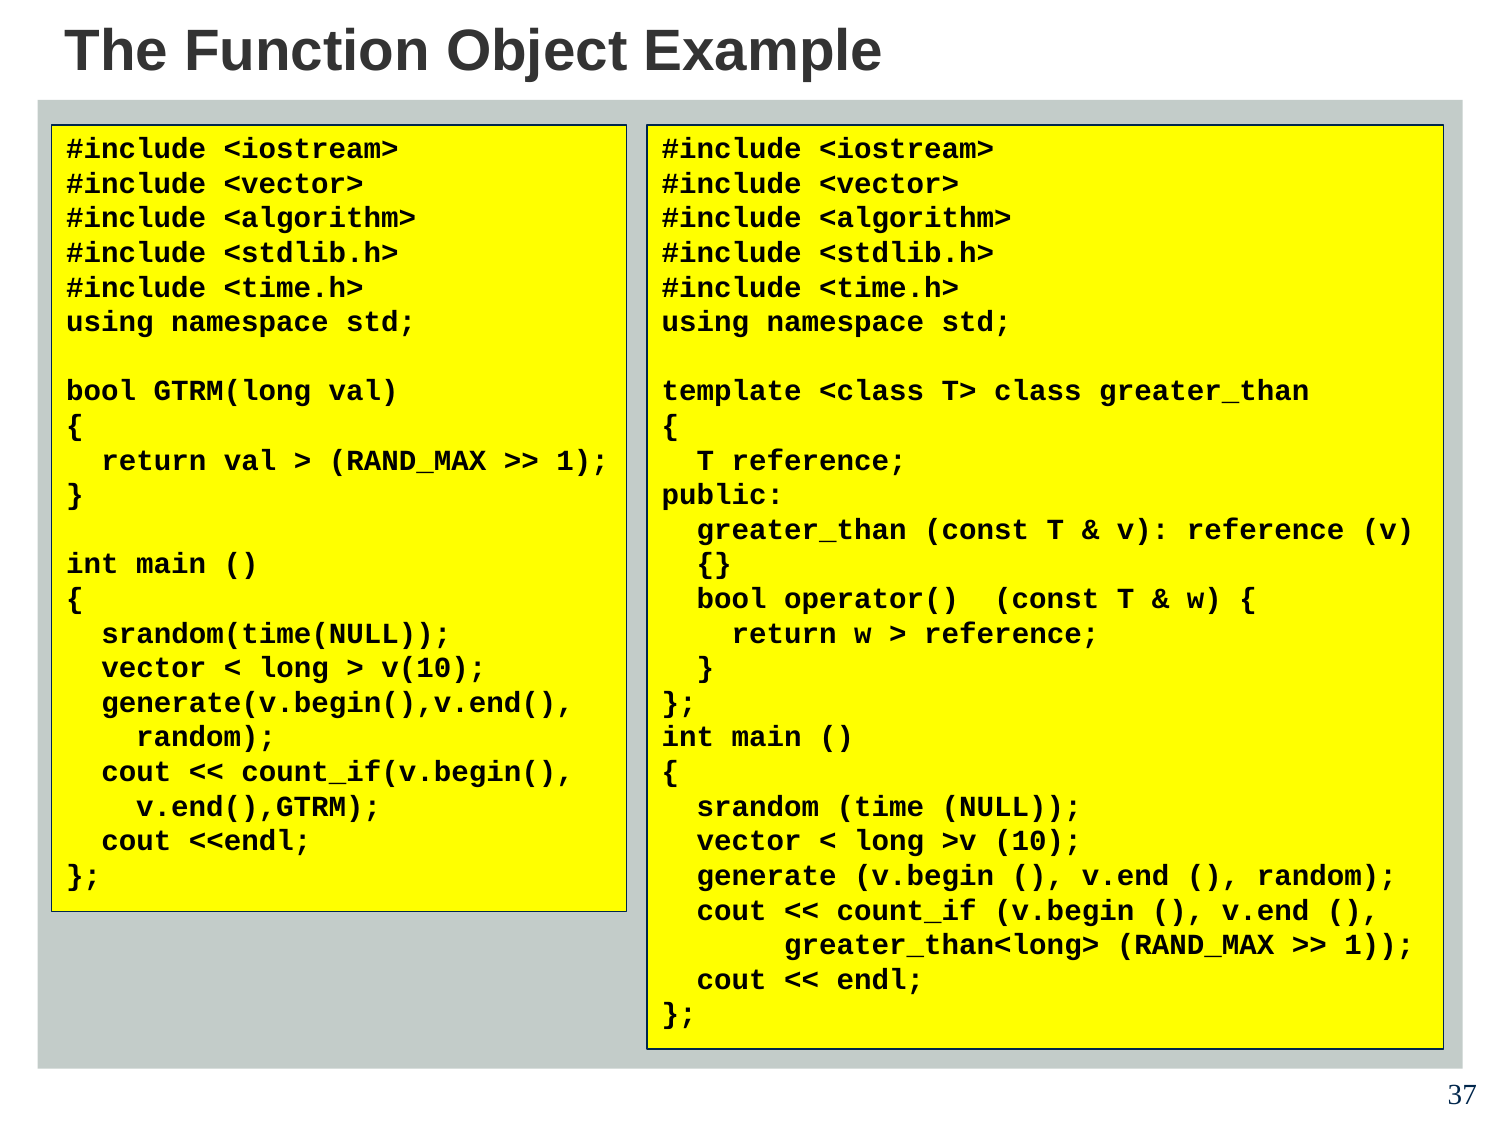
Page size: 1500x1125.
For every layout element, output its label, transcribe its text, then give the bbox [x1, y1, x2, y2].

text_box #include <iostream> #include <vector> #include <algorithm> #include <stdlib.h> #include <time.h> using namespace std; template <class T> class greater_than { T reference; public: greater_than (const T & v): reference (v) {} bool operator() (const T & w) { return w > reference; } }; int main () { srandom (time (NULL)); vector < long >v (10); generate (v.begin (), v.end (), random); cout << count_if (v.begin (), v.end (), greater_than<long> (RAND_MAX >> 1)); cout << endl; }; [646, 125, 1444, 1053]
title The Function Object Example [50, 0, 1450, 91]
list [37, 99, 1463, 1069]
text_box #include <iostream> #include <vector> #include <algorithm> #include <stdlib.h> #include <time.h> using namespace std; bool GTRM(long val) { return val > (RAND_MAX >> 1); } int main () { srandom(time(NULL)); vector < long > v(10); generate(v.begin(),v.end(), random); cout << count_if(v.begin(), v.end(),GTRM); cout <<endl; }; [51, 125, 627, 985]
